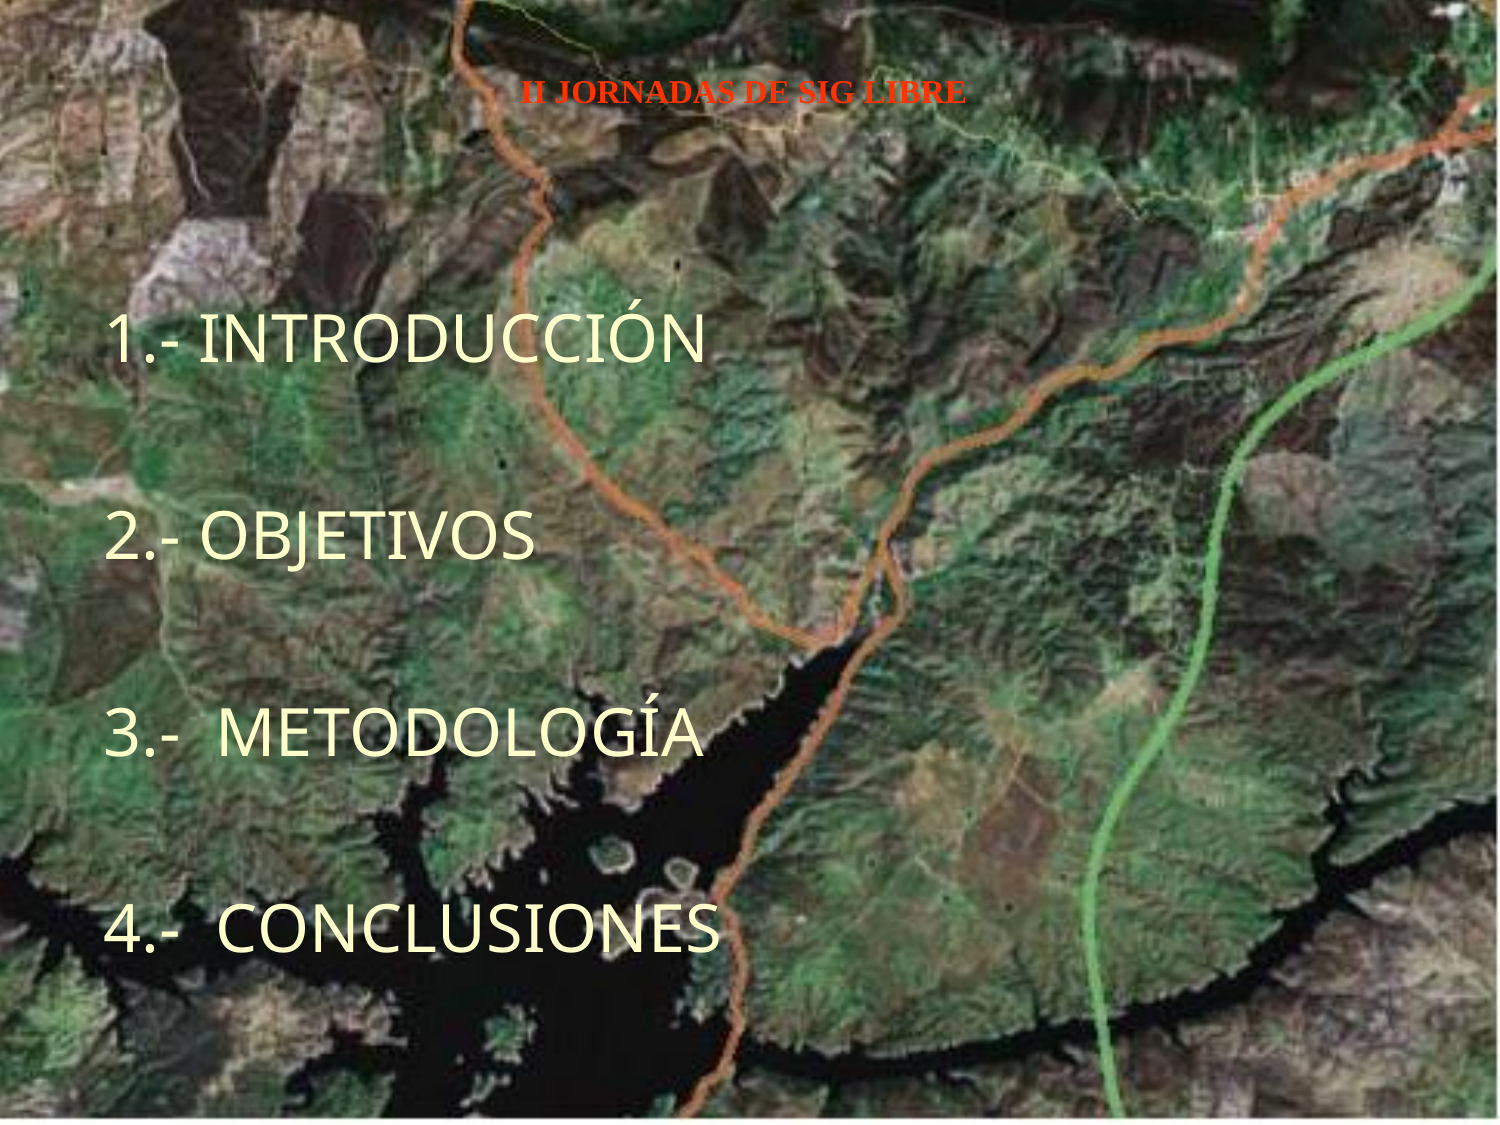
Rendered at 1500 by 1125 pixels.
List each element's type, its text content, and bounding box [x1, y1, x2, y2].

text_box II JORNADAS DE SIG LIBRE [135, 66, 1353, 156]
picture [0, 0, 1500, 1125]
list 1.- INTRODUCCIÓN 2.- OBJETIVOS 3.- METODOLOGÍA 4.- CONCLUSIONES [88, 182, 1400, 1063]
